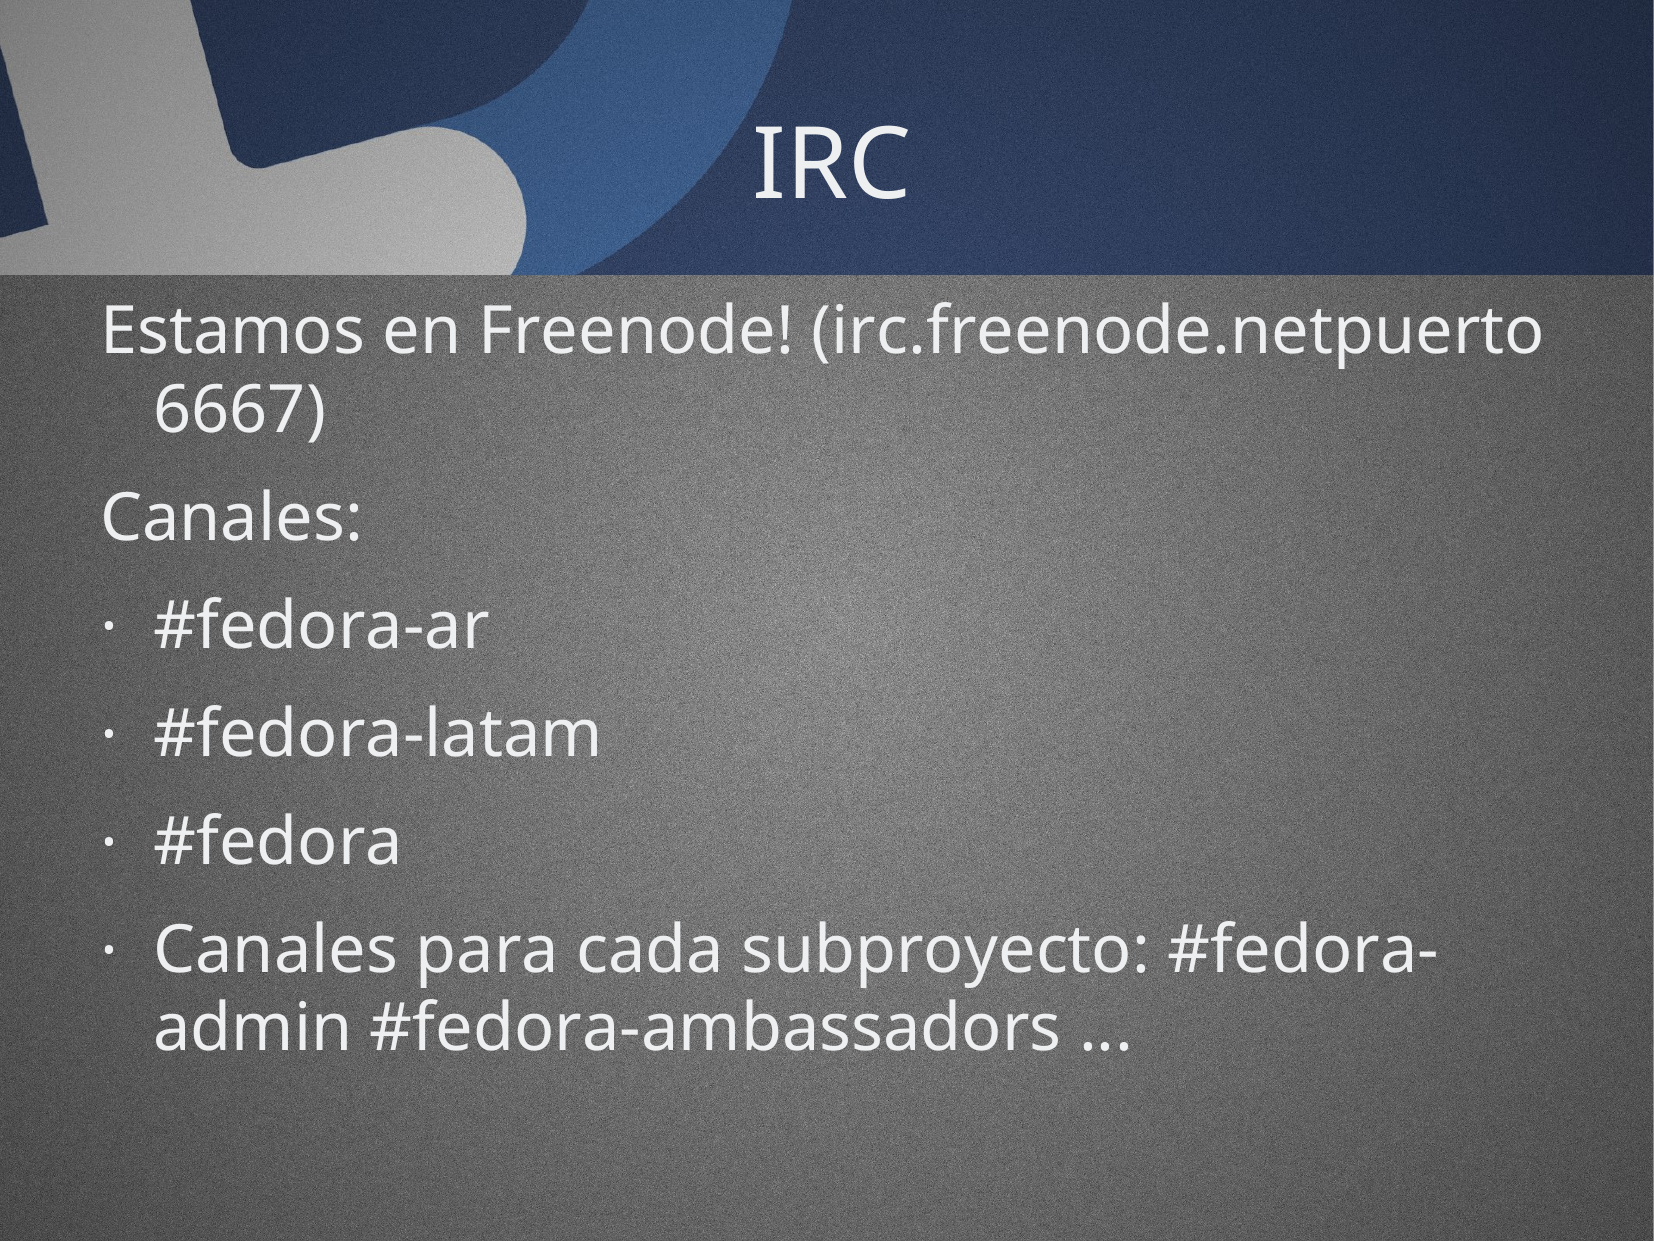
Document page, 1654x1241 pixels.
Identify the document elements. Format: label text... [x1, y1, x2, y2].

text_box Estamos en Freenode! (irc.freenode.netpuerto 6667) Canales: #fedora-ar #fedora-latam #fedora Canales para cada subproyecto: #fedora-admin #fedora-ambassadors ... [82, 290, 1571, 1109]
text_box IRC [88, 58, 1577, 266]
picture [0, 0, 1654, 1241]
